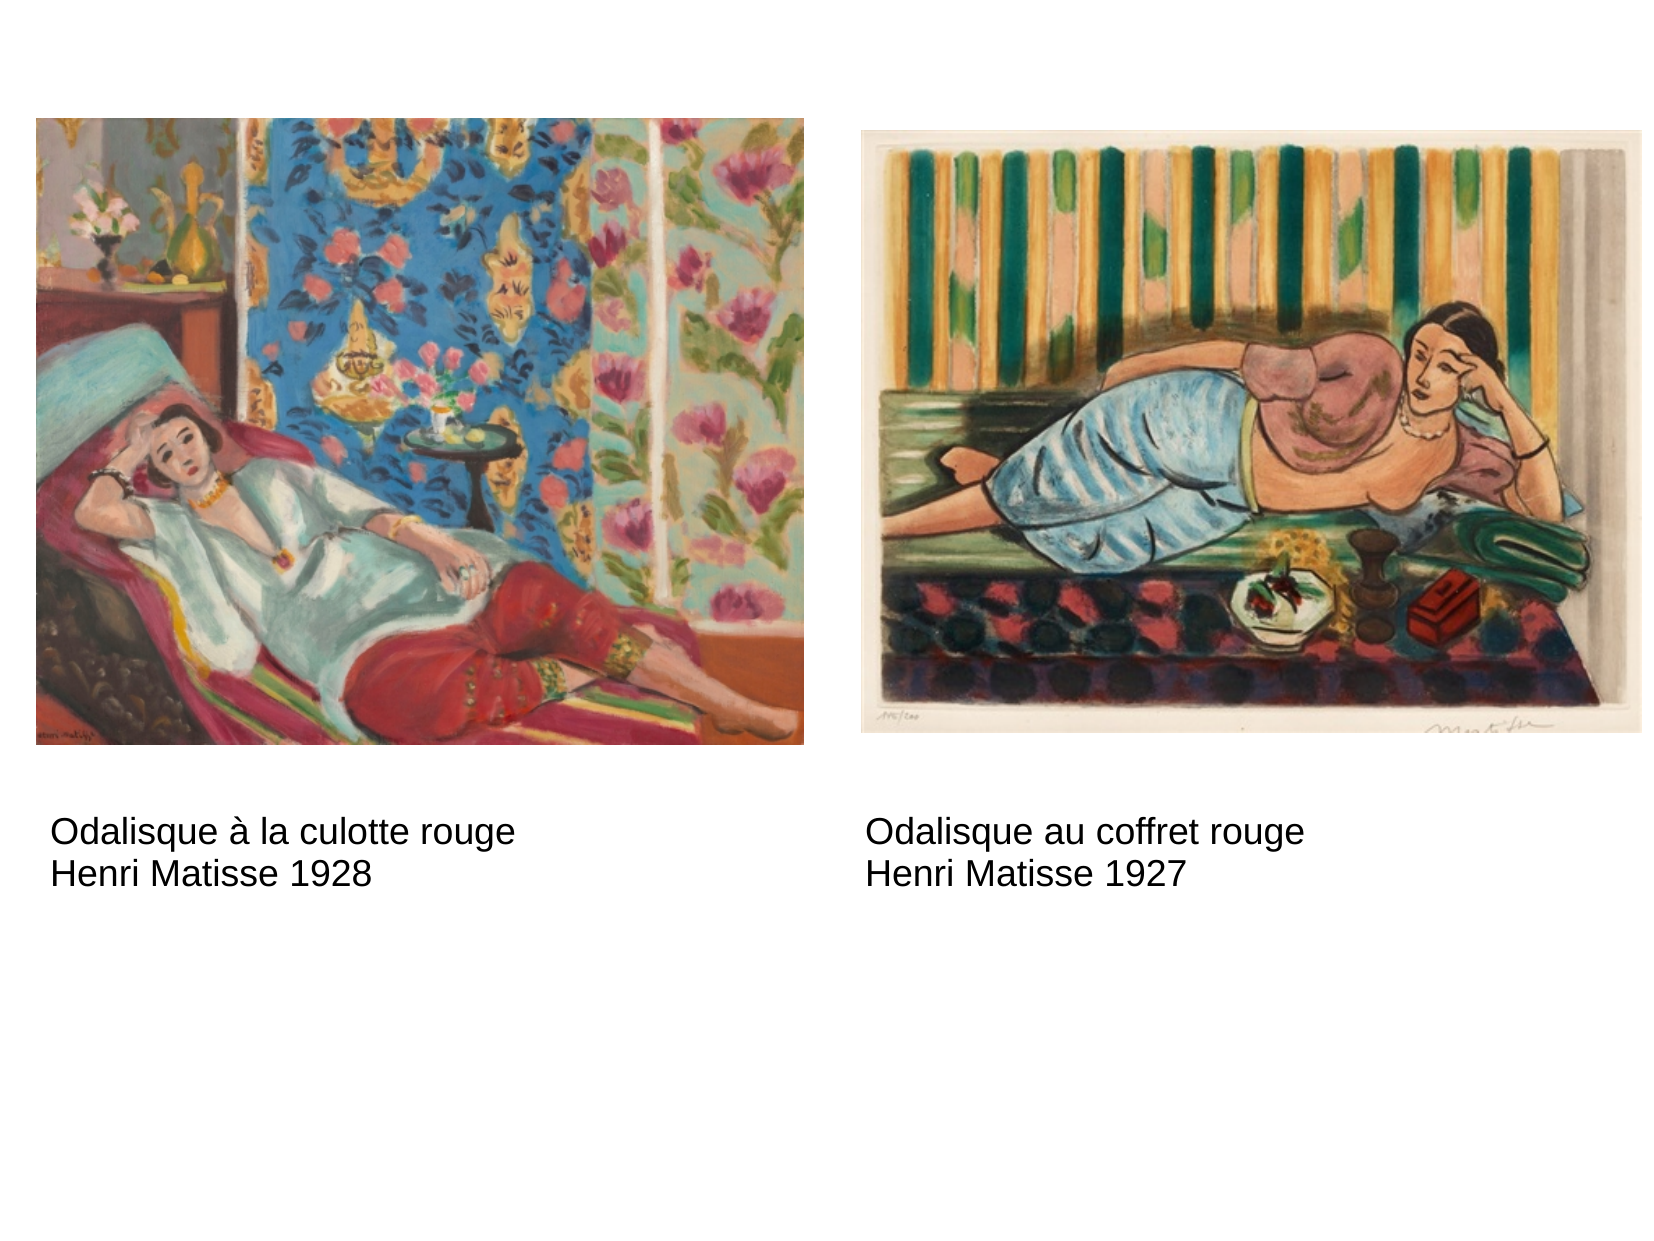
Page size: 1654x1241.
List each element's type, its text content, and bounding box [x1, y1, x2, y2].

picture [36, 118, 804, 745]
text_box Odalisque à la culotte rouge Henri Matisse 1928 [35, 803, 804, 902]
picture [861, 130, 1642, 733]
text_box Odalisque au coffret rouge Henri Matisse 1927 [850, 803, 1619, 902]
